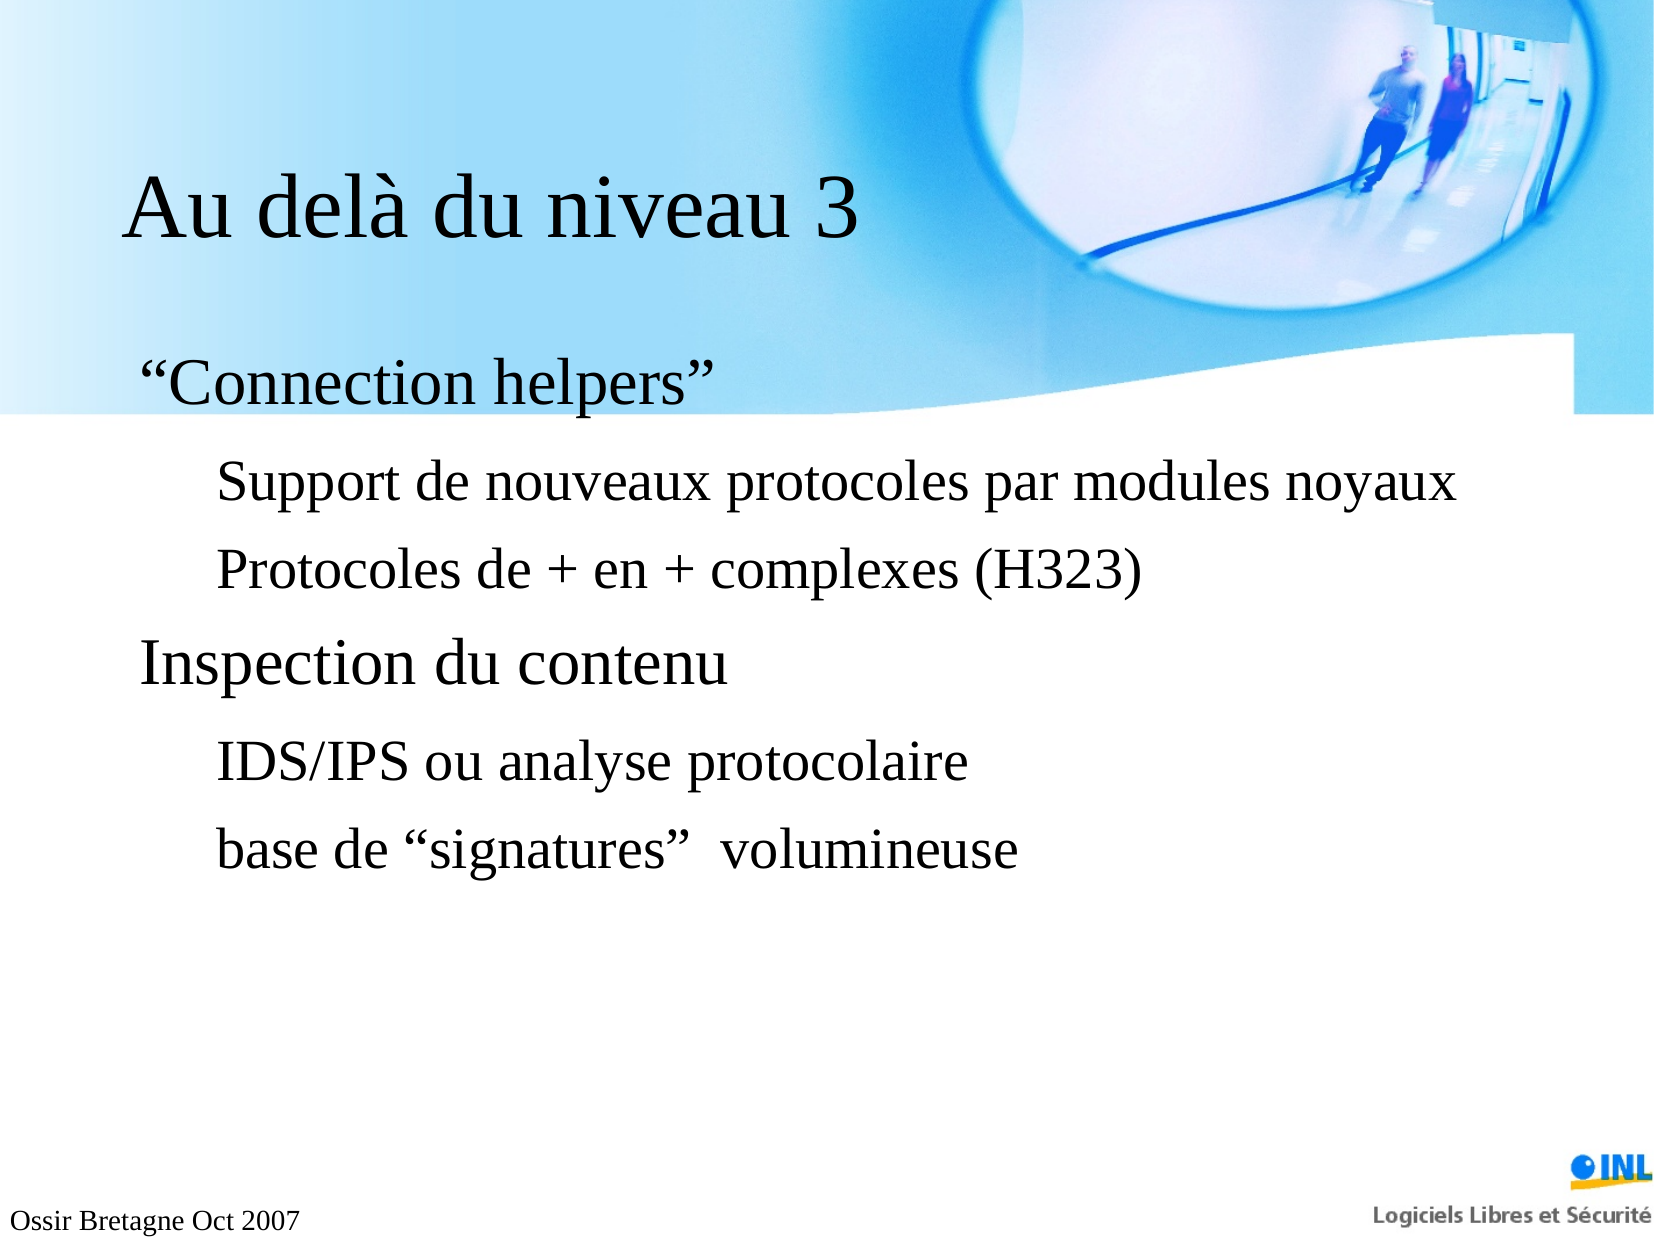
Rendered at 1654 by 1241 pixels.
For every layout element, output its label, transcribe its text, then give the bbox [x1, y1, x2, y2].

list “Connection helpers” Support de nouveaux protocoles par modules noyaux Protocoles de + en + complexes (H323) Inspection du contenu IDS/IPS ou analyse protocolaire base de “signatures” volumineuse [121, 344, 1534, 1127]
picture [0, 0, 1654, 1241]
title Au delà du niveau 3 [121, 102, 1534, 311]
